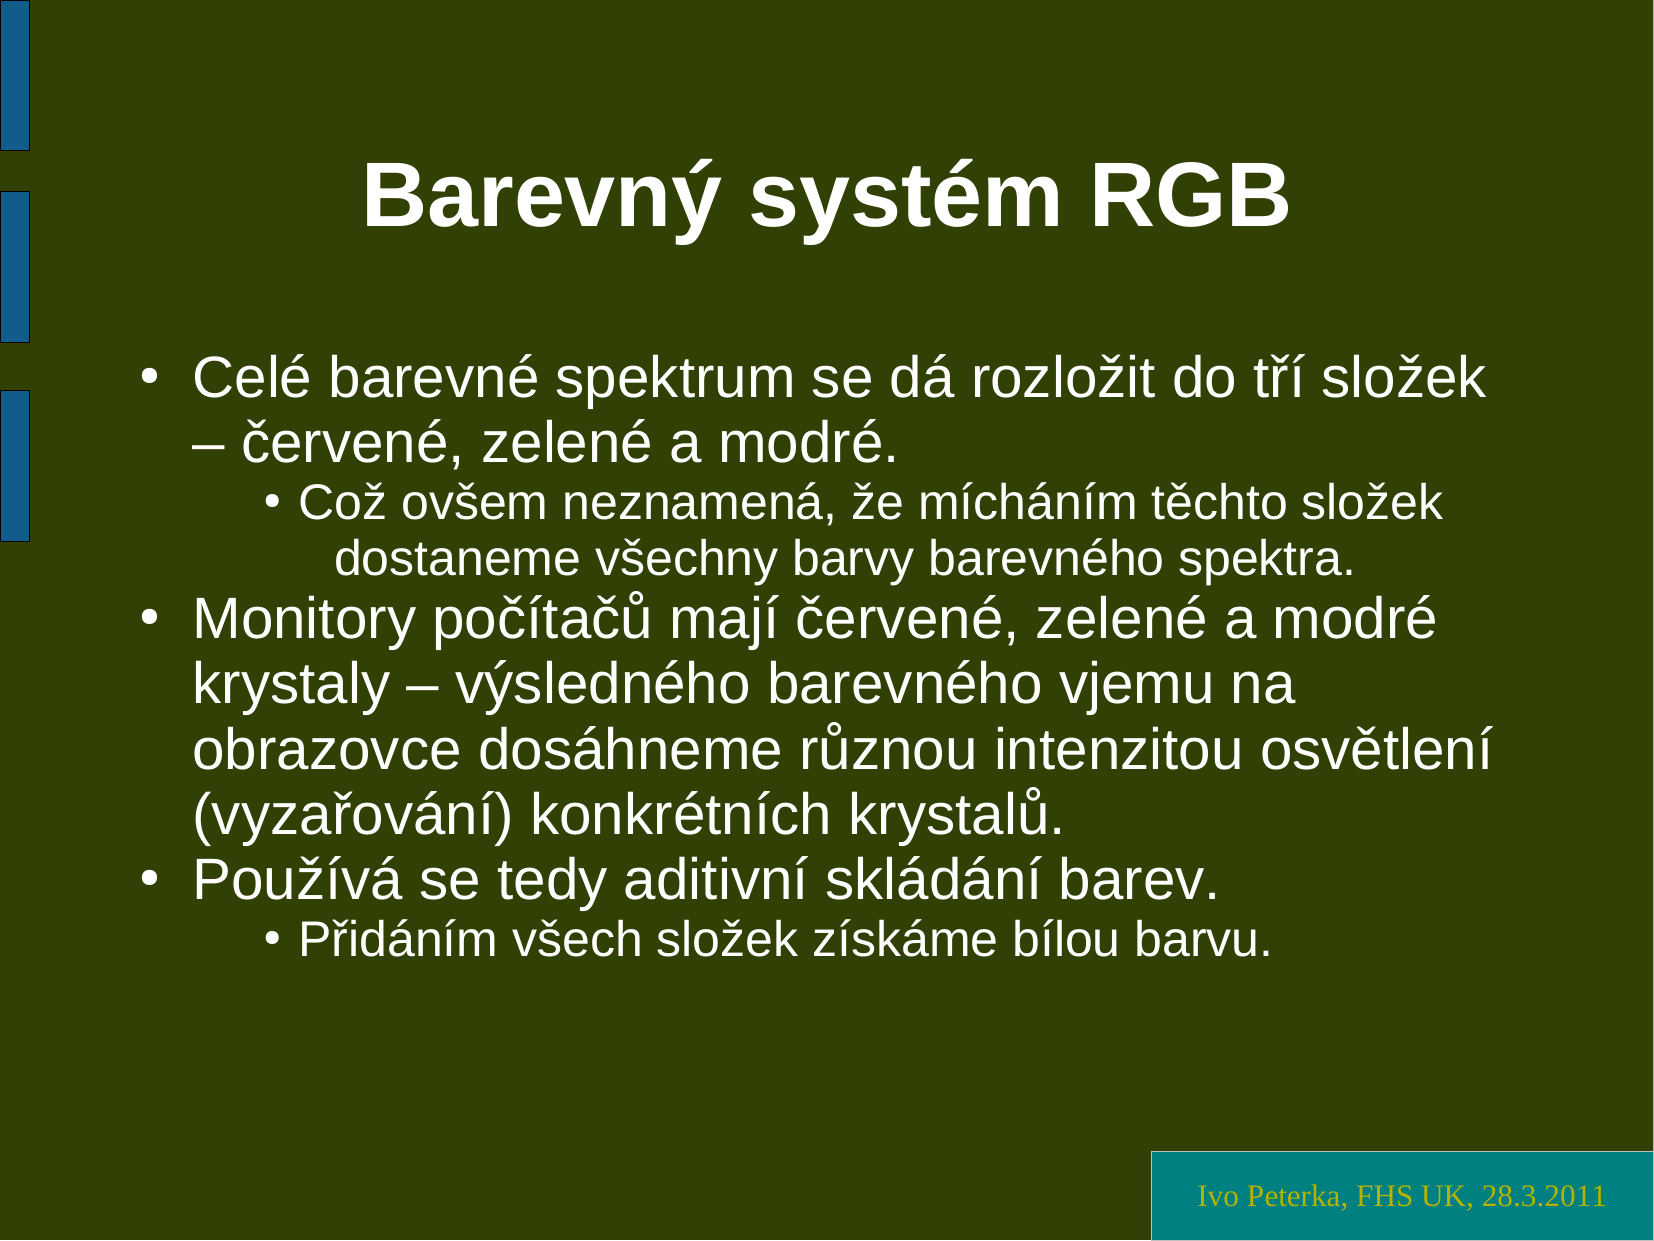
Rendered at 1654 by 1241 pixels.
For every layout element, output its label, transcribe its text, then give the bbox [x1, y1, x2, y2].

list Celé barevné spektrum se dá rozložit do tří složek – červené, zelené a modré. Což ovšem neznamená, že mícháním těchto složek dostaneme všechny barvy barevného spektra. Monitory počítačů mají červené, zelené a modré krystaly – výsledného barevného vjemu na obrazovce dosáhneme různou intenzitou osvětlení (vyzařování) konkrétních krystalů. Používá se tedy aditivní skládání barev. Přidáním všech složek získáme bílou barvu. [121, 344, 1534, 1112]
title Barevný systém RGB [121, 98, 1534, 291]
